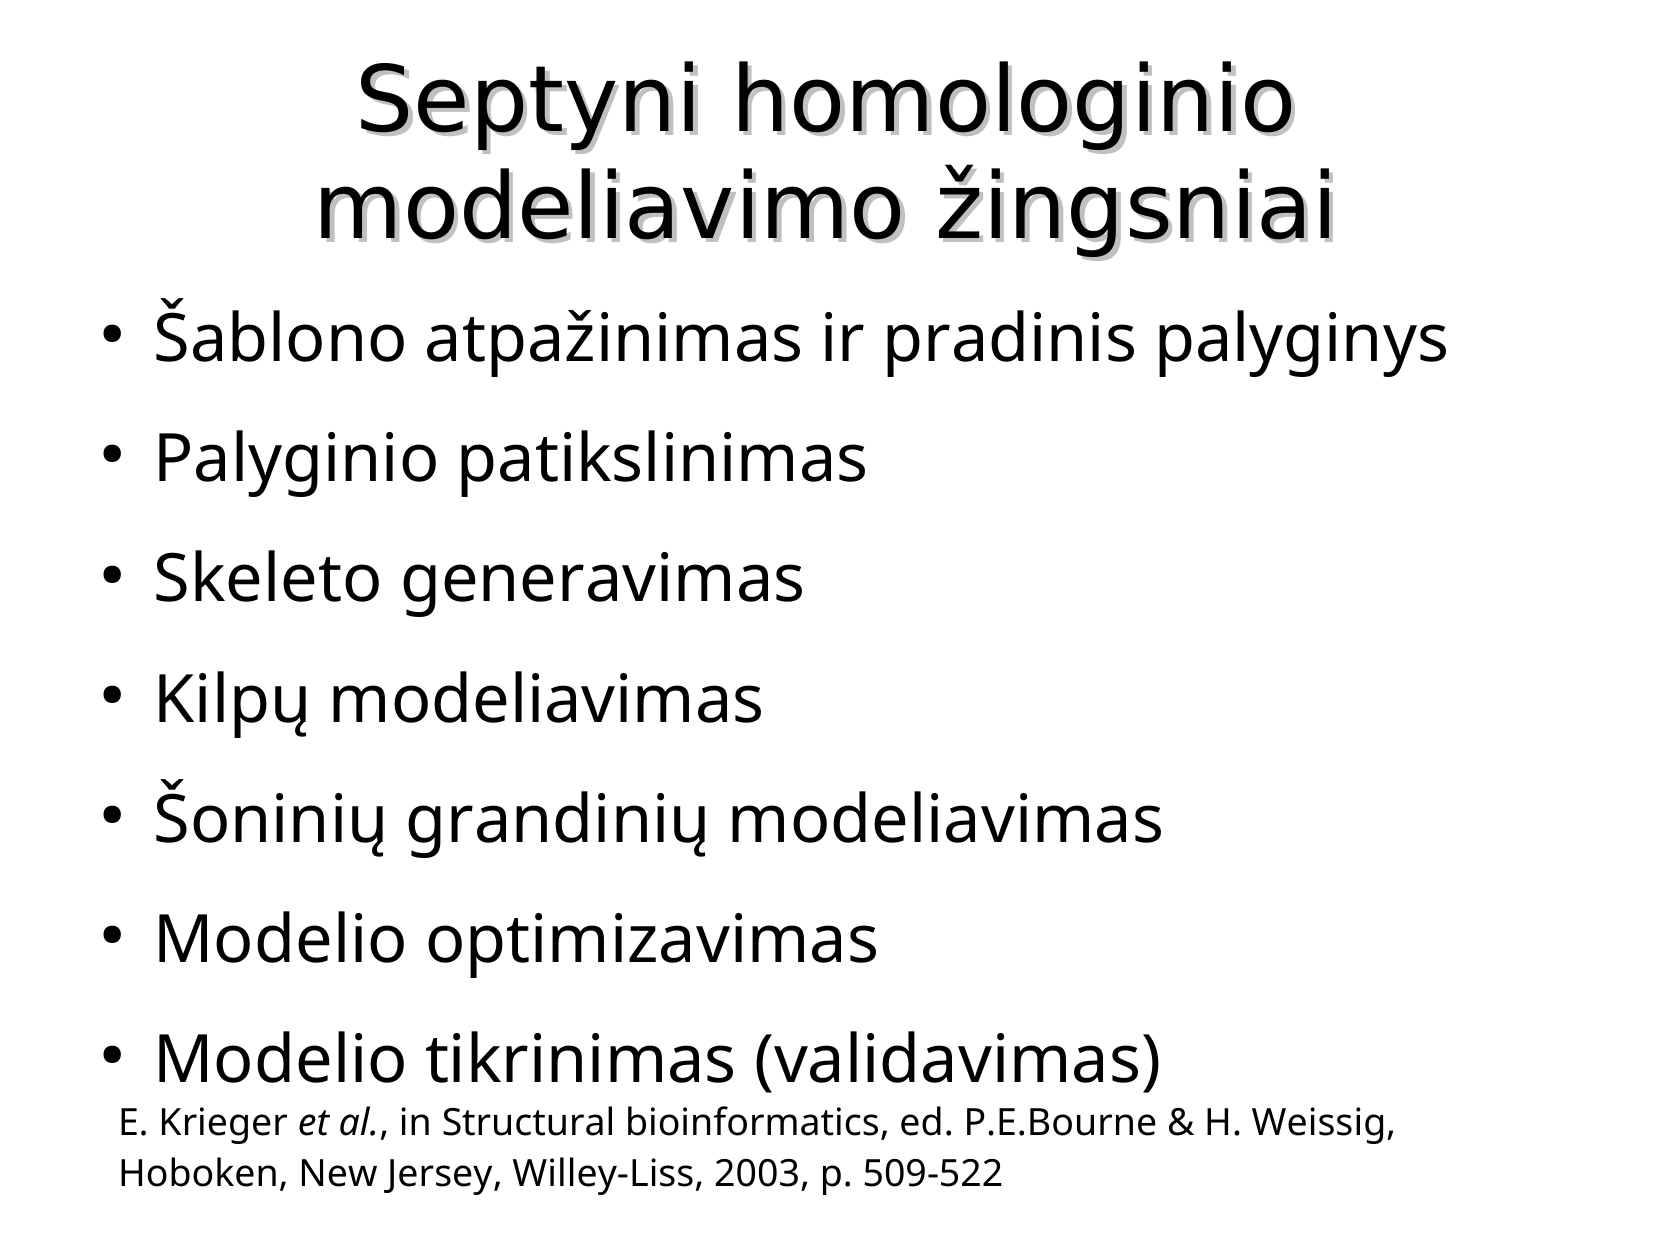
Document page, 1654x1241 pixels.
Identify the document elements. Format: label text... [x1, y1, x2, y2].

list Šablono atpažinimas ir pradinis palyginys Palyginio patikslinimas Skeleto generavimas Kilpų modeliavimas Šoninių grandinių modeliavimas Modelio optimizavimas Modelio tikrinimas (validavimas) [82, 290, 1571, 1094]
title Septyni homologinio modeliavimo žingsniai [82, 45, 1571, 261]
text_box E. Krieger et al., in Structural bioinformatics, ed. P.E.Bourne & H. Weissig, Hoboken, New Jersey, Willey-Liss, 2003, p. 509-522 [103, 1088, 1580, 1196]
